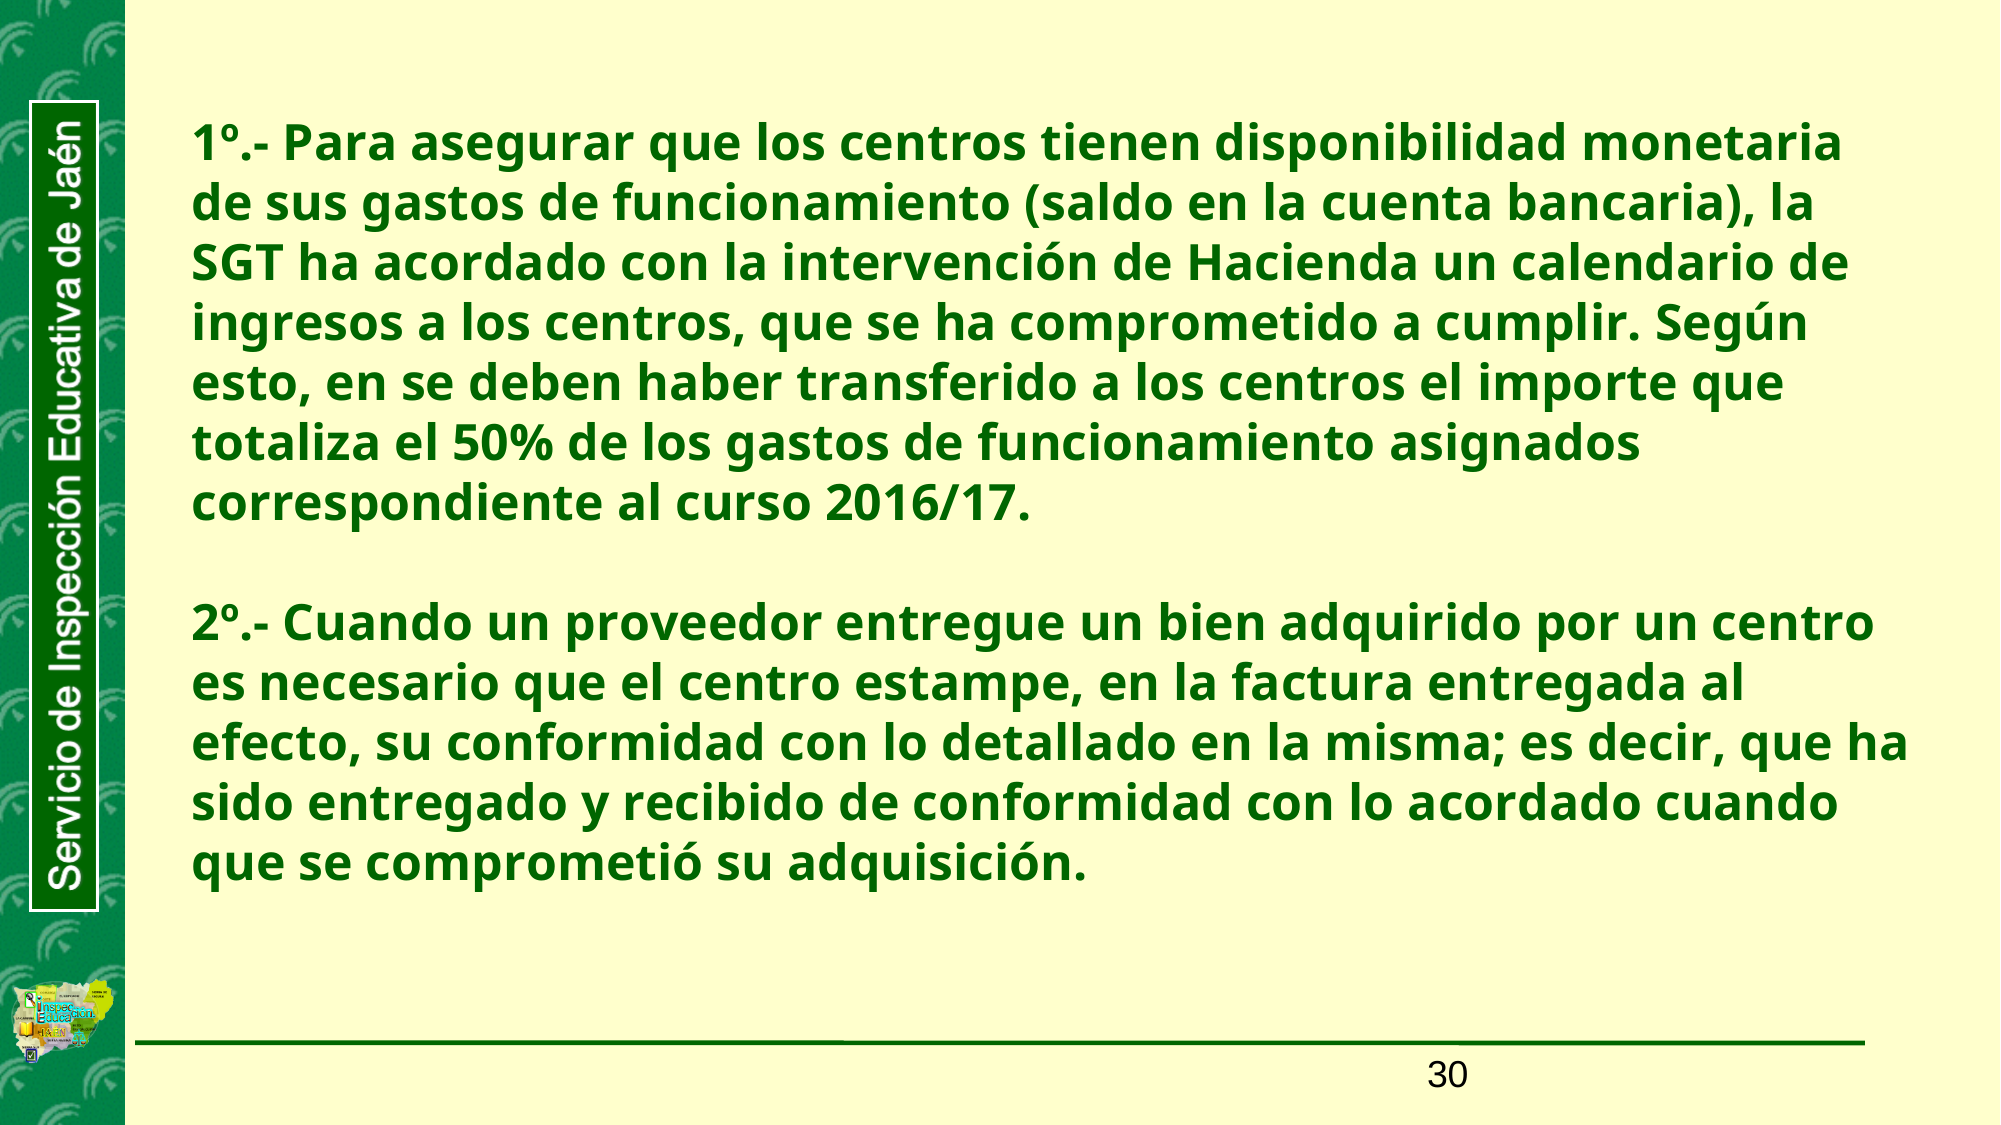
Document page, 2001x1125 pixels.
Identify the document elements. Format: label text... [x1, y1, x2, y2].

picture [0, 0, 125, 1125]
text_box 1º.- Para asegurar que los centros tienen disponibilidad monetaria de sus gastos de funcionamiento (saldo en la cuenta bancaria), la SGT ha acordado con la intervención de Hacienda un calendario de ingresos a los centros, que se ha comprometido a cumplir. Según esto, en se deben haber transferido a los centros el importe que totaliza el 50% de los gastos de funcionamiento asignados correspondiente al curso 2016/17. 2º.- Cuando un proveedor entregue un bien adquirido por un centro es necesario que el centro estampe, en la factura entregada al efecto, su conformidad con lo detallado en la misma; es decir, que ha sido entregado y recibido de conformidad con lo acordado cuando que se comprometió su adquisición. [177, 129, 1926, 1052]
text_box <número> [1412, 1042, 1863, 1103]
